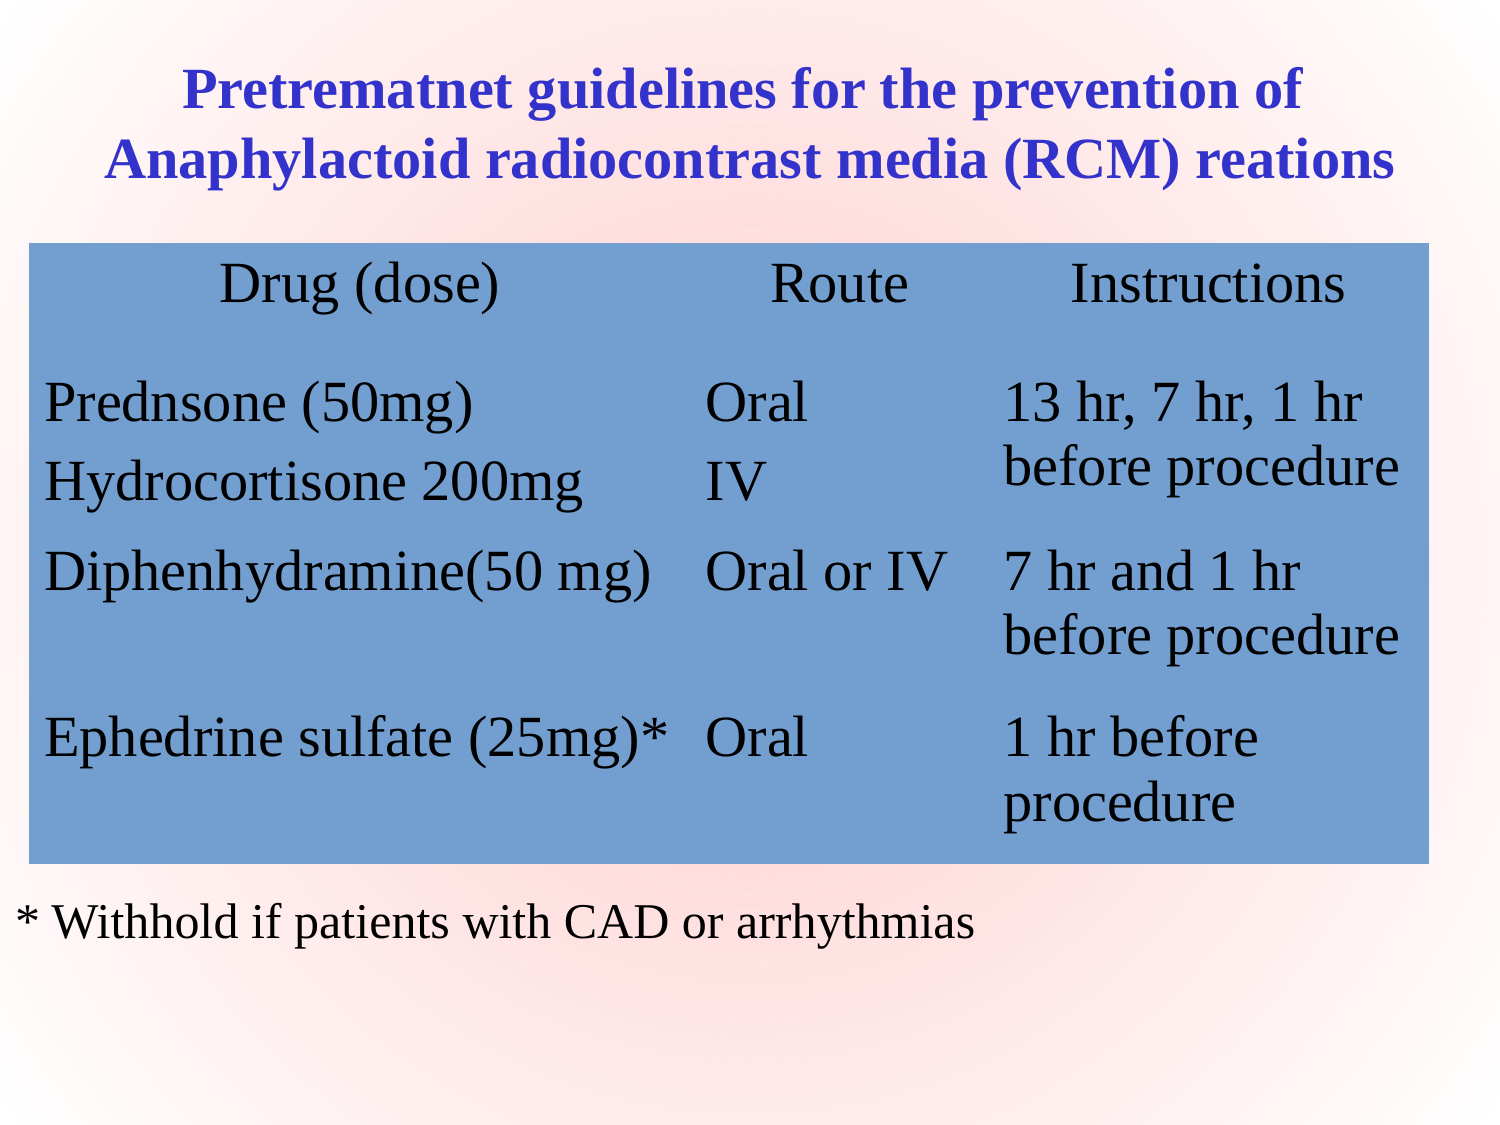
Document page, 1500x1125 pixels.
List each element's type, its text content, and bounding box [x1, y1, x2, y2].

table_cell 1 hr before procedure [989, 698, 1429, 864]
table_cell 13 hr, 7 hr, 1 hr before procedure [989, 362, 1429, 531]
table_cell Oral [691, 698, 989, 864]
table_cell Prednsone (50mg) Hydrocortisone 200mg [29, 362, 691, 531]
table_cell 7 hr and 1 hr before procedure [989, 531, 1429, 698]
table_header Drug (dose) [29, 243, 691, 362]
table_cell Diphenhydramine(50 mg) [29, 531, 691, 698]
table_cell Oral or IV [691, 531, 989, 698]
table_cell Ephedrine sulfate (25mg)* [29, 698, 691, 864]
text_box * Withhold if patients with CAD or arrhythmias [0, 881, 992, 957]
text_box Pretrematnet guidelines for the prevention of Anaphylactoid radiocontrast media (RCM) reations [88, 42, 1413, 198]
table_header Instructions [989, 243, 1429, 362]
table_header Route [691, 243, 989, 362]
table_cell Oral IV [691, 362, 989, 531]
